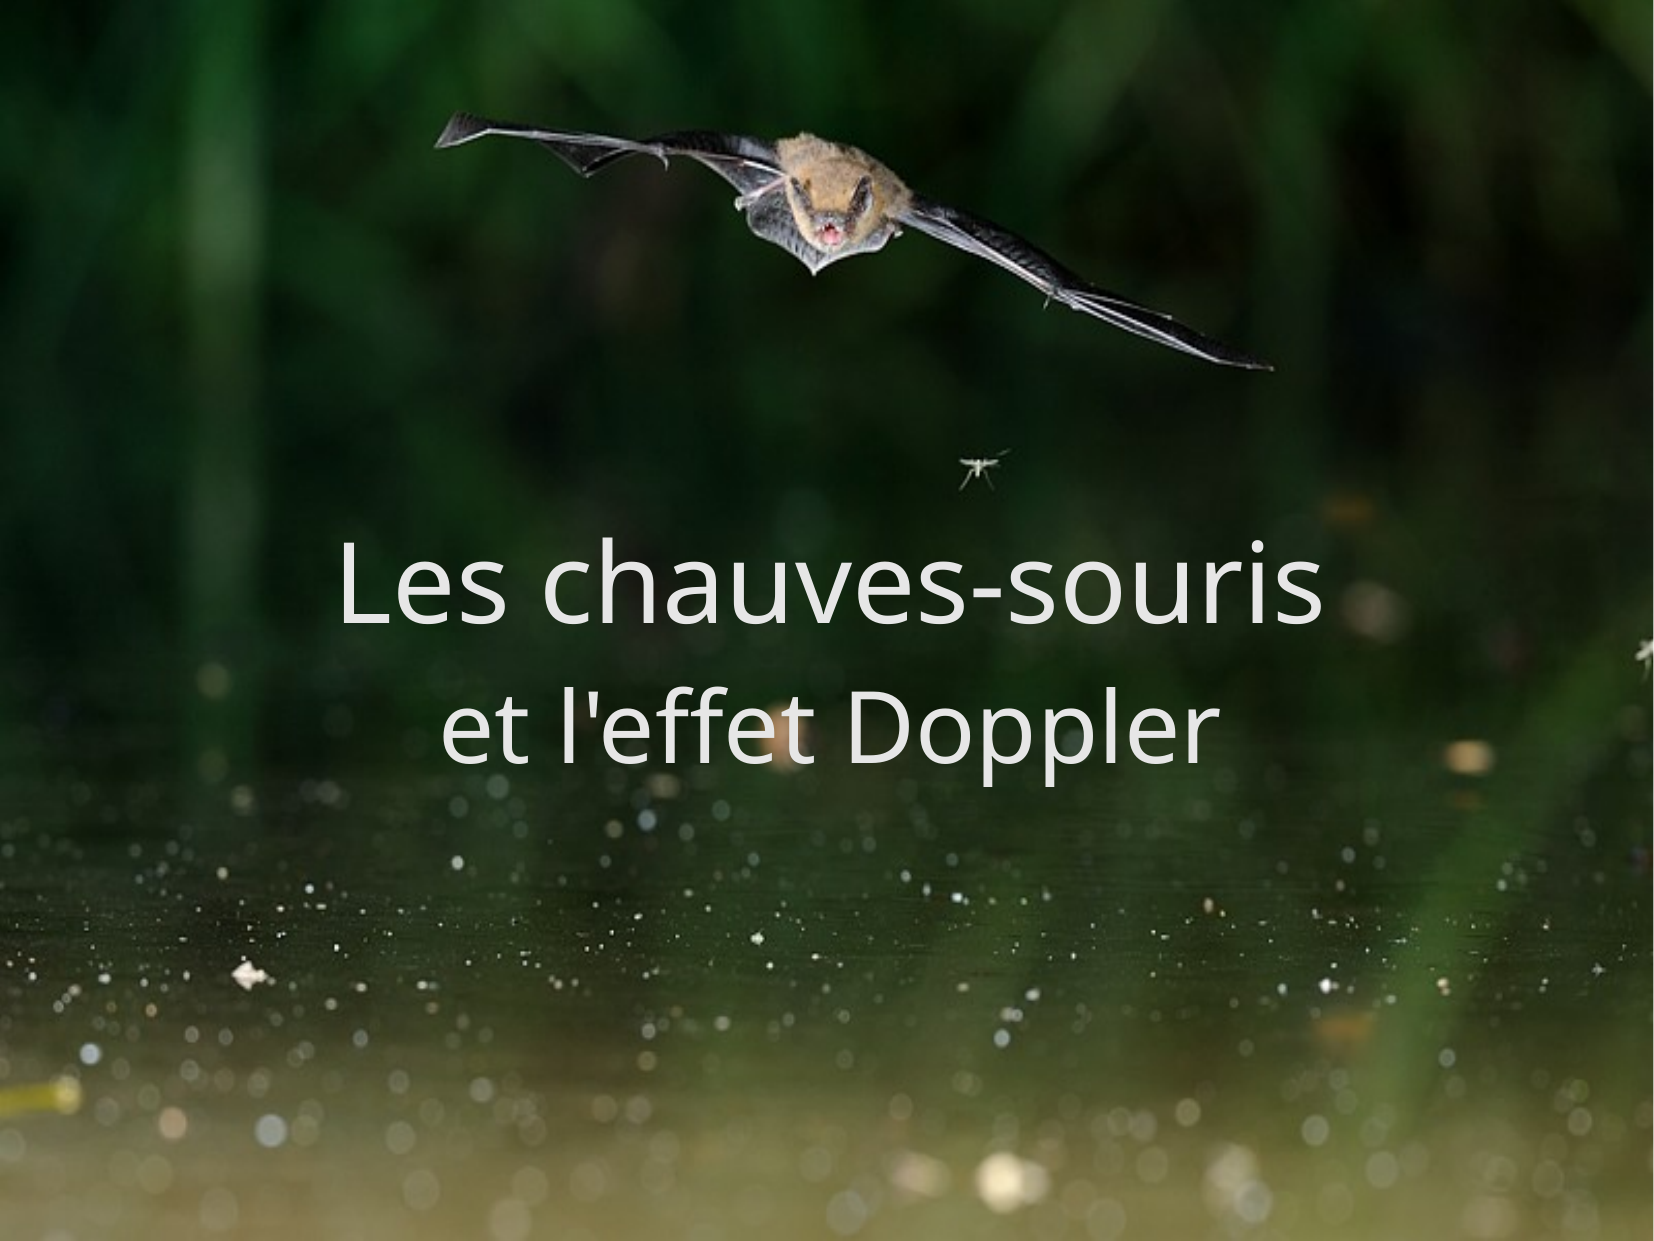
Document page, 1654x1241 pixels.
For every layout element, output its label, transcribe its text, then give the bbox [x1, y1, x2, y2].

text_box Les chauves-souris et l'effet Doppler [318, 496, 1331, 933]
picture [0, 0, 1654, 1241]
